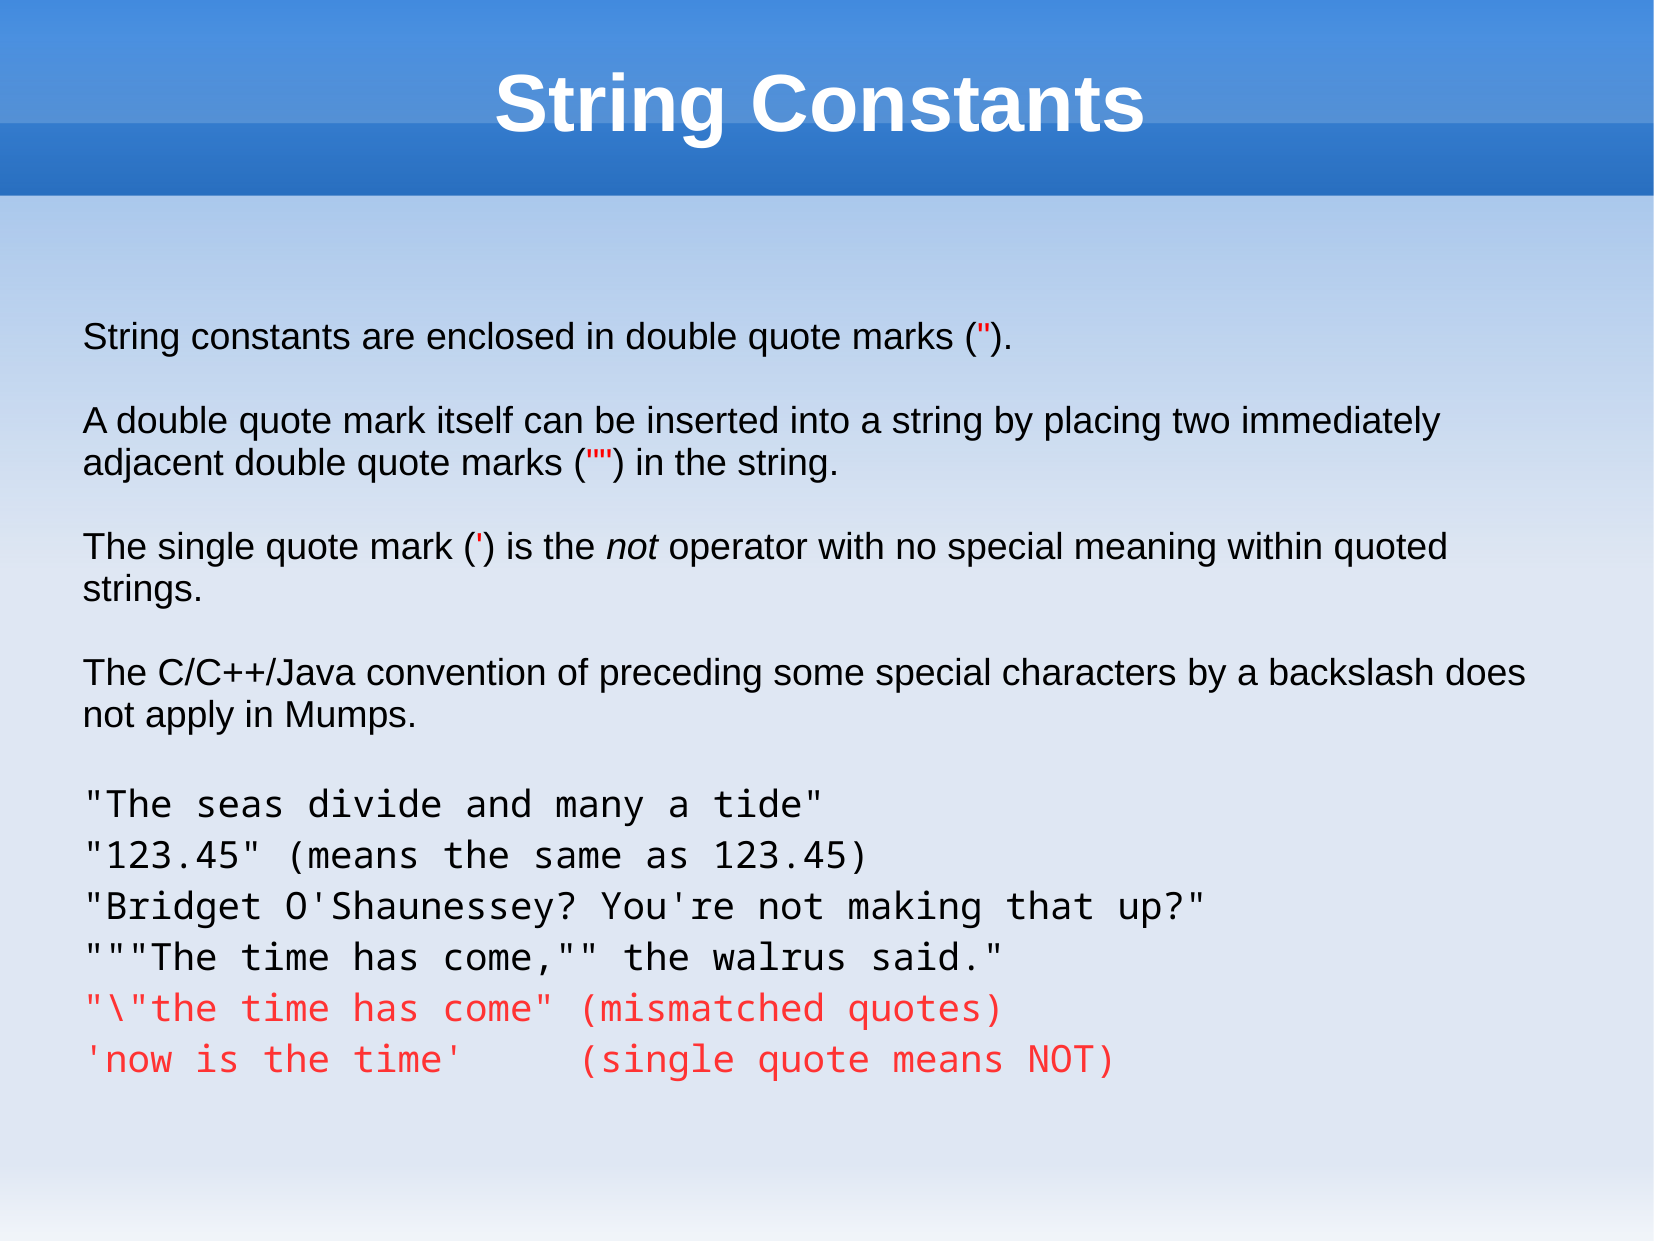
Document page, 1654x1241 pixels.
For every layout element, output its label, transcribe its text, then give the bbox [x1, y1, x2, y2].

subtitle String constants are enclosed in double quote marks ("). A double quote mark itself can be inserted into a string by placing two immediately adjacent double quote marks ("") in the string. The single quote mark (') is the not operator with no special meaning within quoted strings. The C/C++/Java convention of preceding some special characters by a backslash does not apply in Mumps. "The seas divide and many a tide" "123.45" (means the same as 123.45) "Bridget O'Shaunessey? You're not making that up?" """The time has come,"" the walrus said." "\"the time has come" (mismatched quotes) 'now is the time' (single quote means NOT) [82, 290, 1571, 1109]
picture [0, 0, 1654, 1241]
title String Constants [76, 0, 1565, 208]
